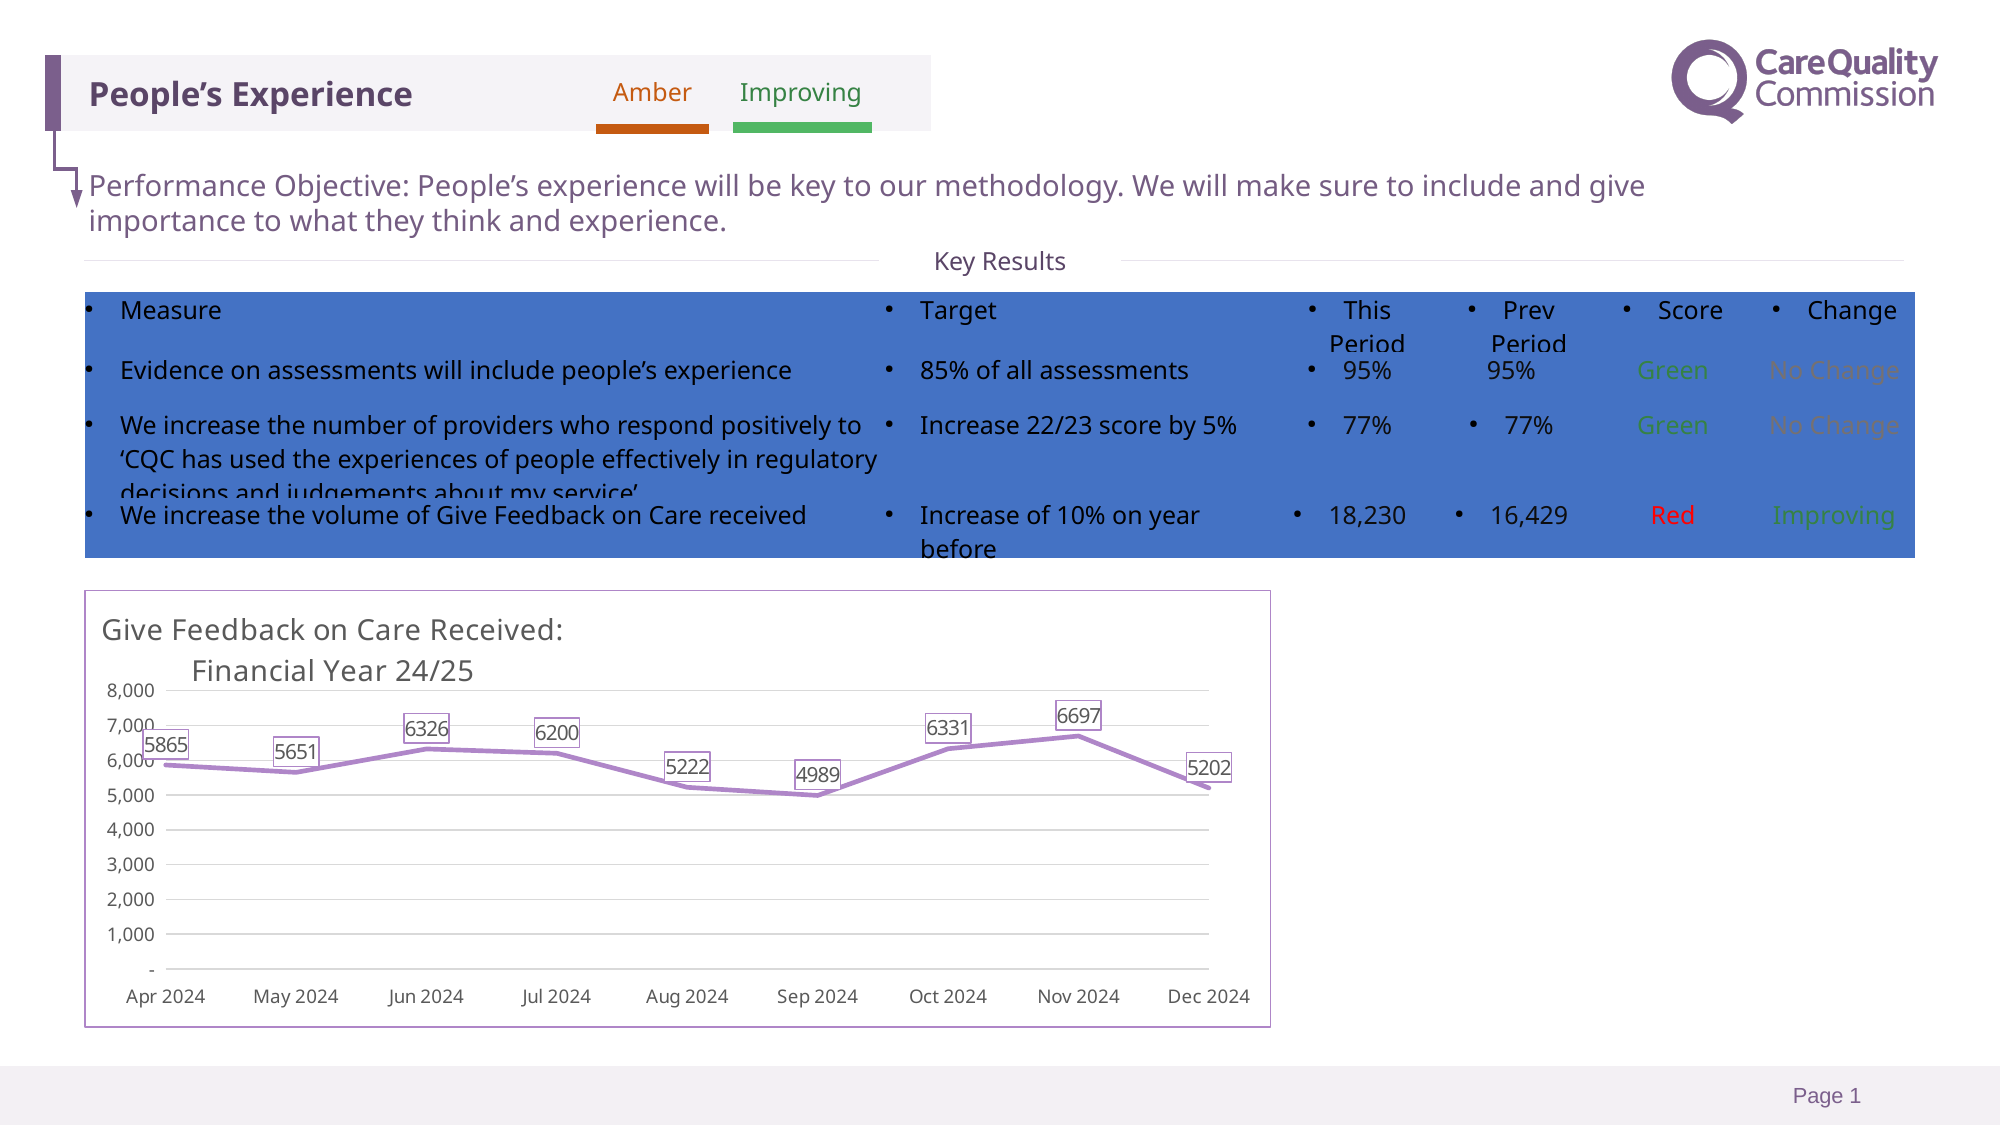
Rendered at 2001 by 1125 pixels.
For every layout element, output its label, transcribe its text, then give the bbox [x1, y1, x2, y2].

table_cell 95% [1431, 352, 1592, 408]
table_cell Green [1592, 408, 1754, 498]
table_cell Increase of 10% on year before [885, 498, 1269, 558]
text_box Key Results [879, 238, 1121, 283]
table_cell 77% [1431, 408, 1592, 498]
text_box [0, 1066, 2000, 1125]
chart [84, 589, 1272, 1028]
table_header Measure [85, 292, 885, 352]
table_cell We increase the number of providers who respond positively to ‘CQC has used the experiences of people effectively in regulatory decisions and judgements about my service’ [85, 408, 885, 498]
text_box People’s Experience [73, 65, 487, 122]
text_box [45, 55, 931, 134]
table_cell We increase the volume of Give Feedback on Care received [85, 498, 885, 558]
table_cell Green [1592, 352, 1754, 408]
text_box Improving [710, 69, 892, 115]
table_cell 95% [1269, 352, 1431, 408]
table_cell 77% [1269, 408, 1431, 498]
text_box Page 1 [1777, 1073, 1961, 1117]
table_cell Increase 22/23 score by 5% [885, 408, 1269, 498]
table_header Score [1592, 292, 1754, 352]
table_cell No Change [1754, 352, 1915, 408]
table_cell Red [1592, 498, 1754, 558]
title Performance Objective: People’s experience will be key to our methodology. We will make sure to include and give importance to what they think and experience. [73, 159, 1692, 246]
table_cell 16,429 [1431, 498, 1592, 558]
table_cell 85% of all assessments [885, 352, 1269, 408]
text_box Amber [578, 69, 710, 115]
table_cell No Change [1754, 408, 1915, 498]
table_header Target [885, 292, 1269, 352]
picture [1671, 39, 1939, 124]
table_cell Improving [1754, 498, 1915, 558]
table_cell 18,230 [1269, 498, 1431, 558]
table_header Change [1754, 292, 1915, 352]
table_header Prev Period [1431, 292, 1592, 352]
table_cell Evidence on assessments will include people’s experience [85, 352, 885, 408]
table_header This Period [1269, 292, 1431, 352]
